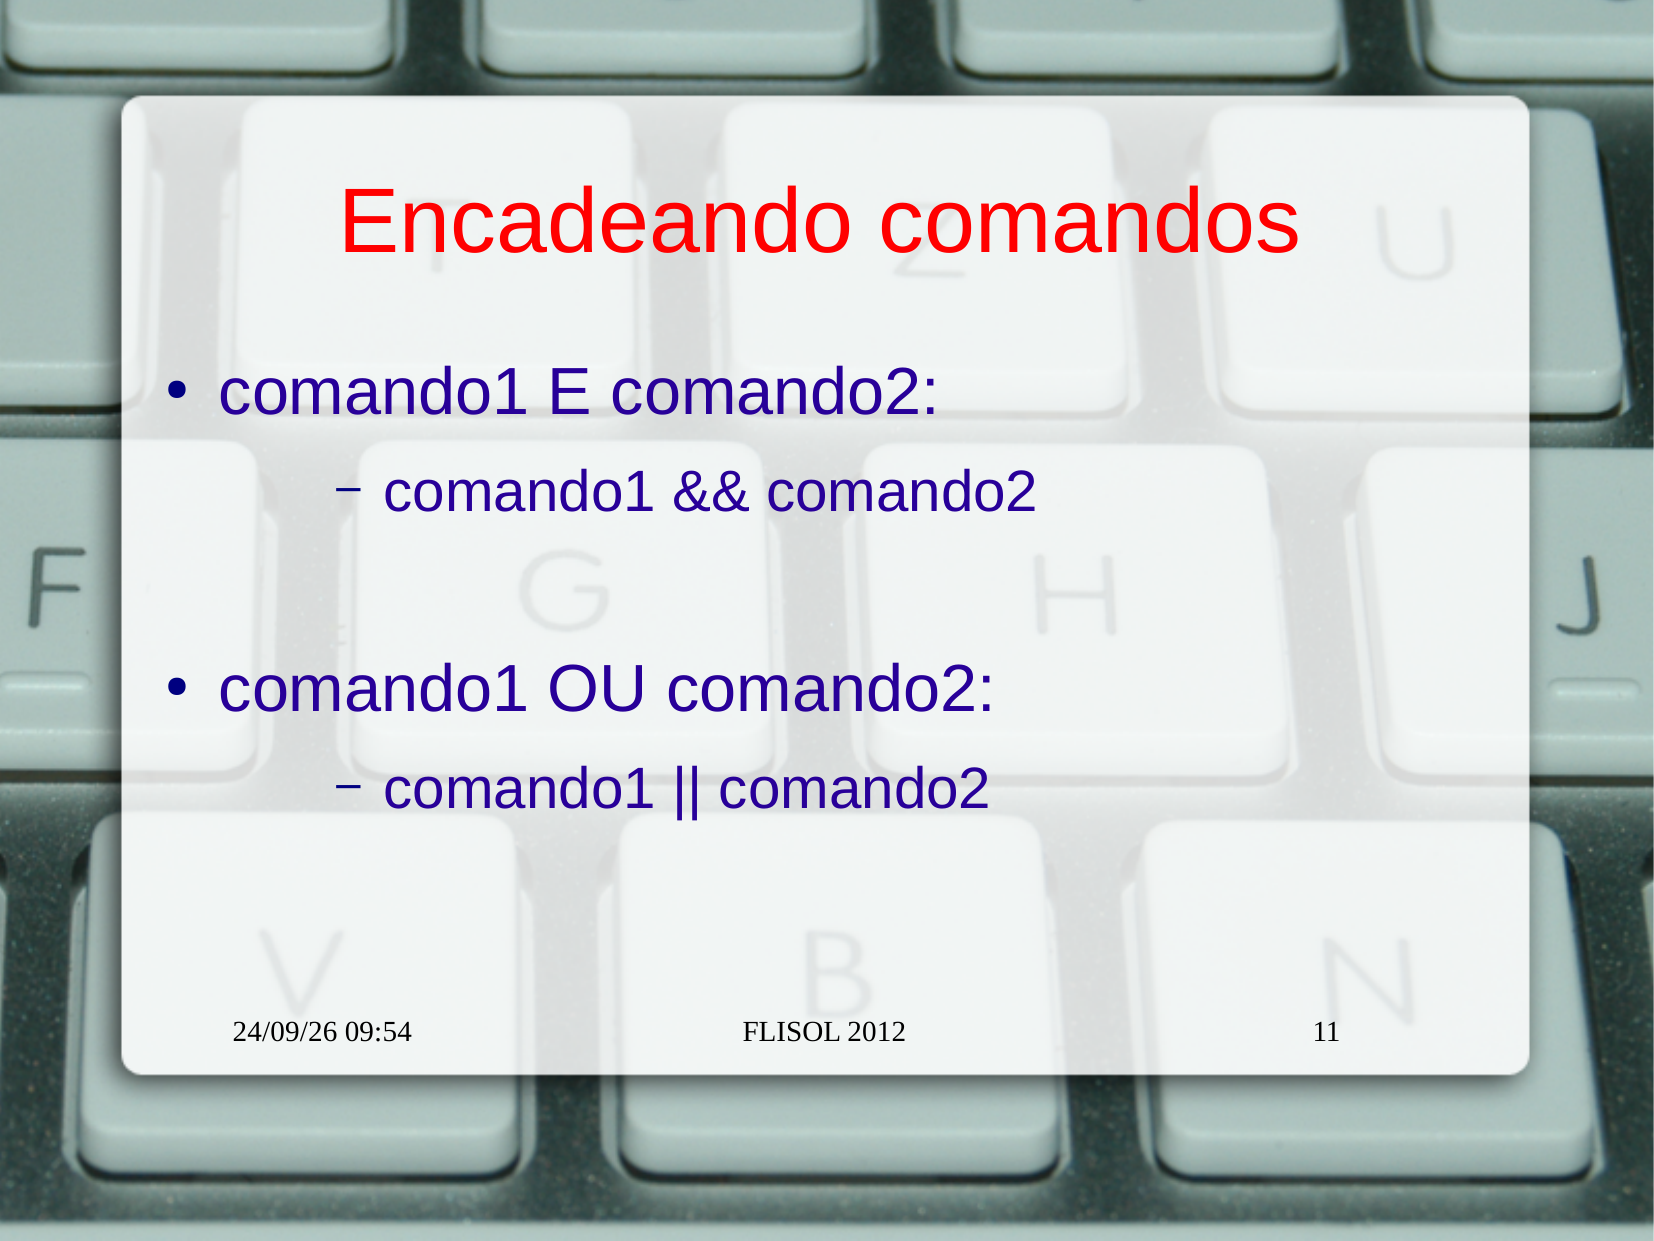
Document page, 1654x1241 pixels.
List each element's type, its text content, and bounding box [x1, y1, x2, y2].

title Encadeando comandos [135, 117, 1506, 325]
picture [0, 0, 1654, 1241]
list comando1 E comando2: comando1 && comando2 comando1 OU comando2: comando1 || comando2 [147, 354, 1506, 922]
